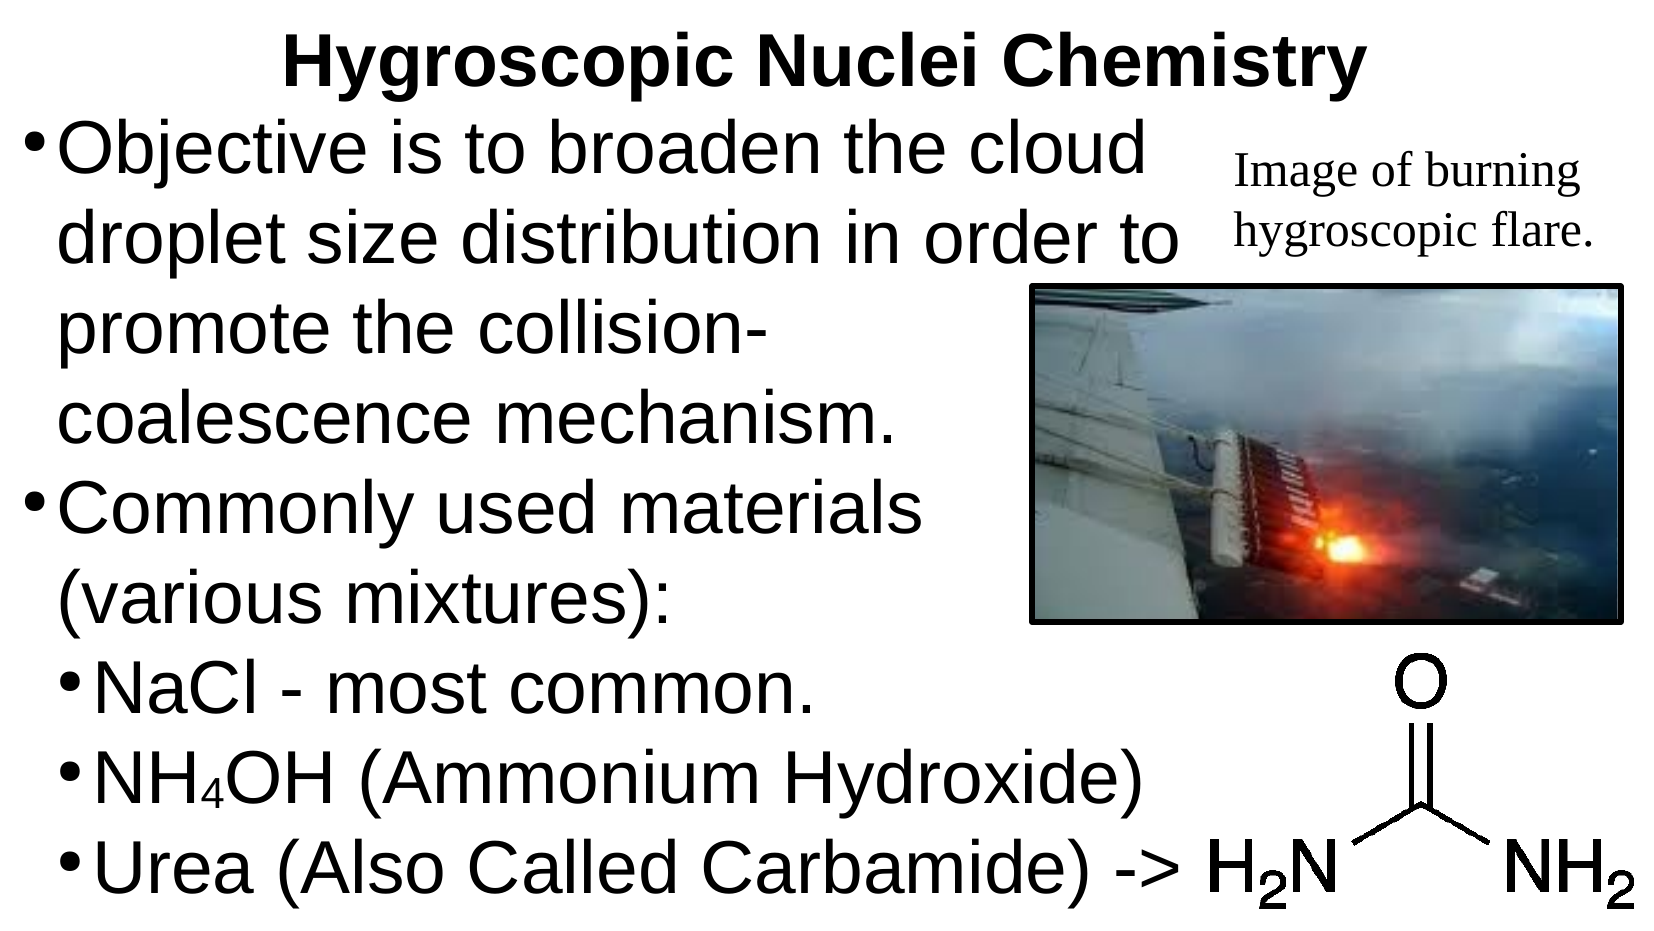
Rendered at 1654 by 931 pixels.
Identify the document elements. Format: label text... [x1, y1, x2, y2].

text_box Image of burning hygroscopic flare. [1212, 135, 1616, 271]
picture [1197, 636, 1644, 916]
picture [1035, 289, 1618, 620]
title Hygroscopic Nuclei Chemistry [0, 5, 1654, 107]
text_box Objective is to broaden the cloud droplet size distribution in order to promote the collision- coalescence mechanism. Commonly used materials (various mixtures): NaCl - most common. NH4OH (Ammonium Hydroxide) Urea (Also Called Carbamide) -> [4, 90, 1201, 916]
